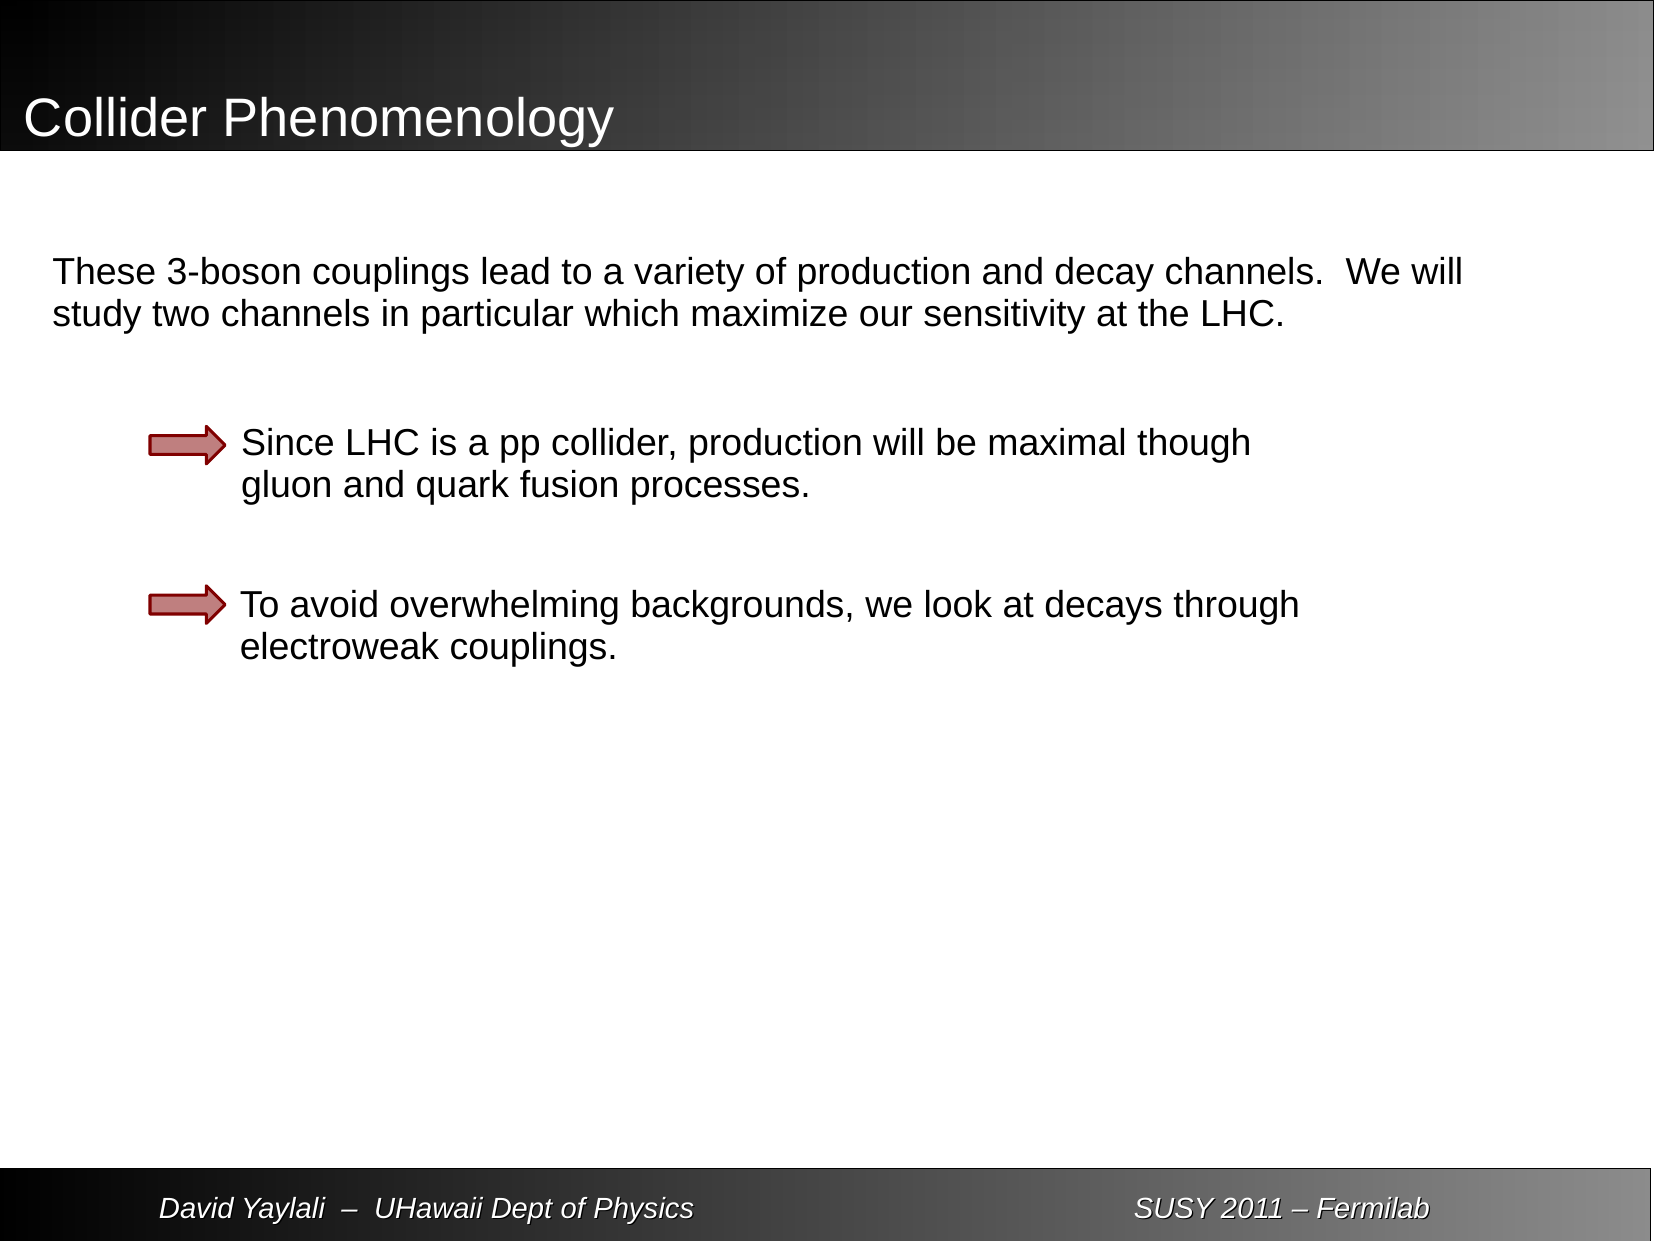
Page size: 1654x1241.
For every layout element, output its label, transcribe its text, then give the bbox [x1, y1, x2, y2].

text_box To avoid overwhelming backgrounds, we look at decays through electroweak couplings. [225, 576, 1367, 676]
text_box [150, 426, 226, 464]
text_box [150, 585, 226, 624]
text_box These 3-boson couplings lead to a variety of production and decay channels. We will study two channels in particular which maximize our sensitivity at the LHC. [37, 243, 1576, 343]
text_box Since LHC is a pp collider, production will be maximal though gluon and quark fusion processes. [225, 412, 1276, 515]
text_box Collider Phenomenology [9, 80, 631, 156]
